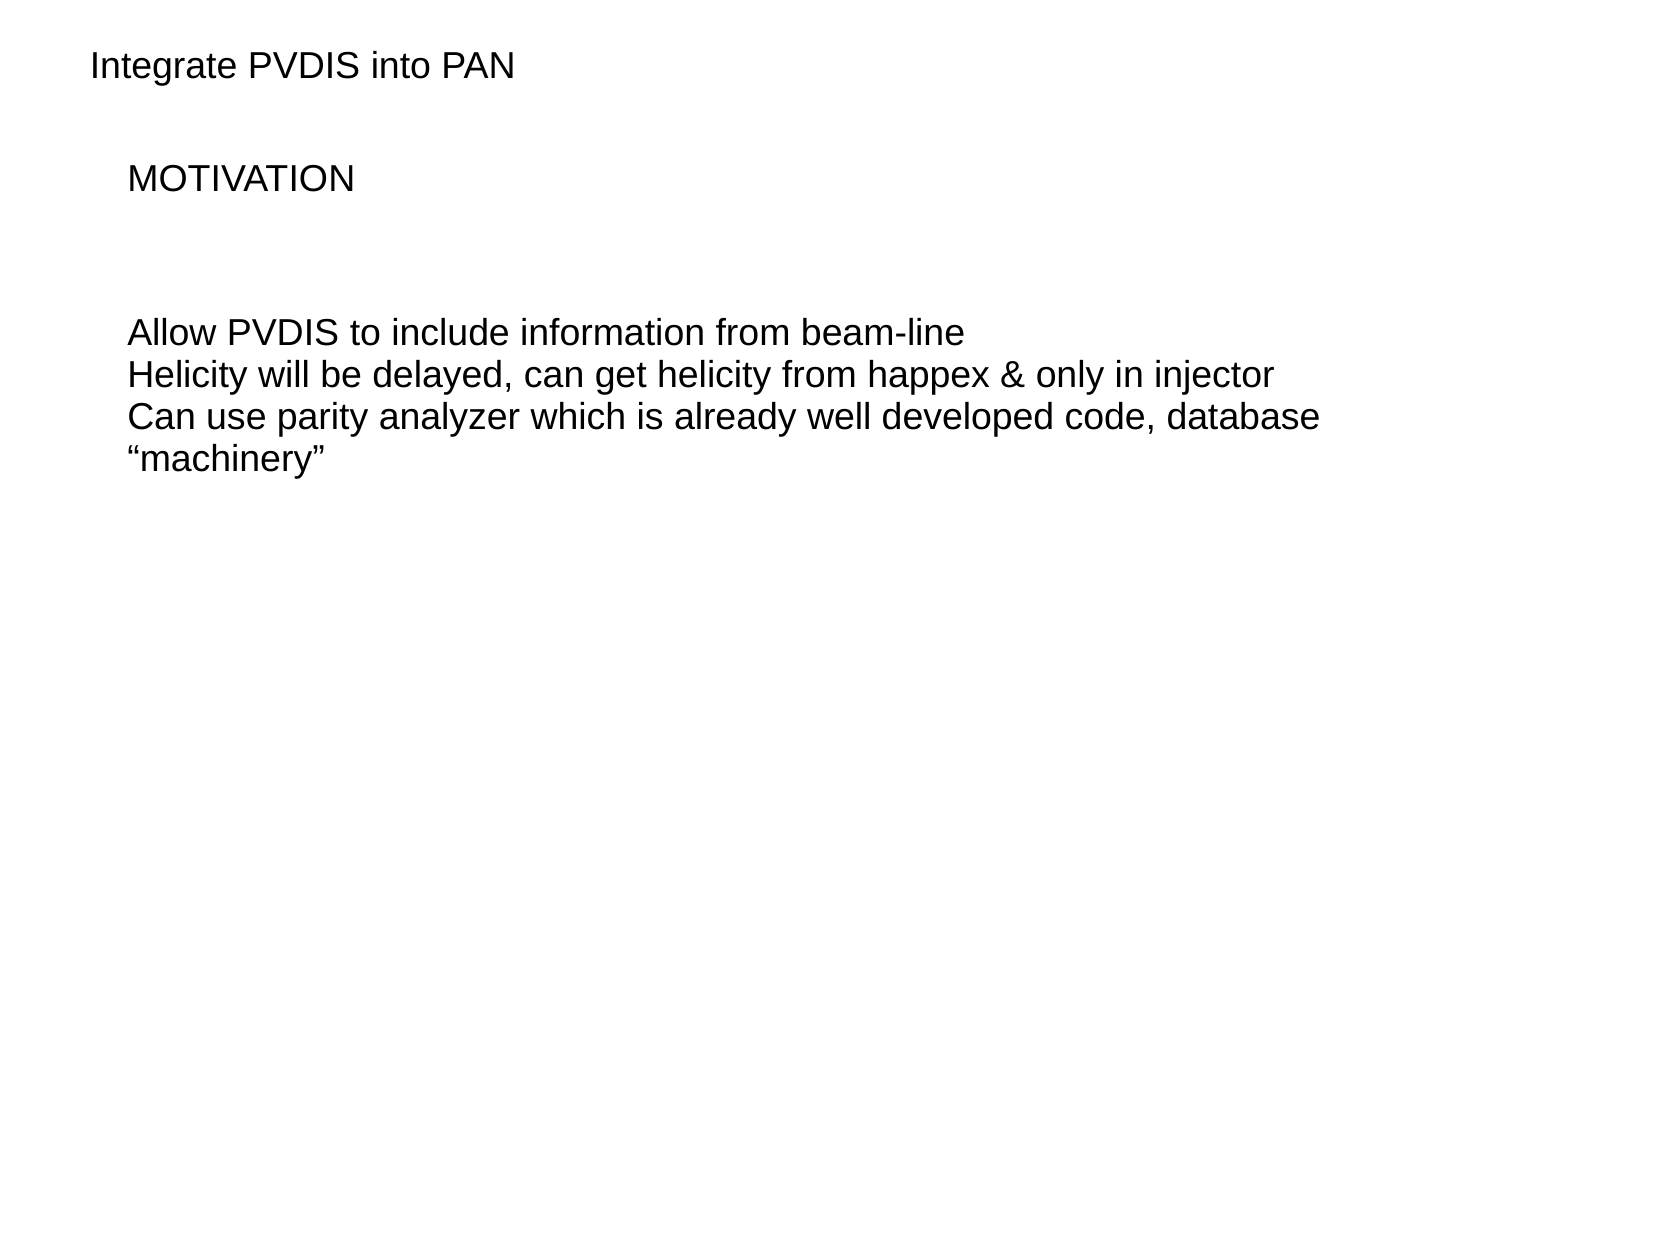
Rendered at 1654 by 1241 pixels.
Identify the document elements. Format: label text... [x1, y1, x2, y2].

text_box Integrate PVDIS into PAN [75, 37, 1163, 95]
text_box Allow PVDIS to include information from beam-line Helicity will be delayed, can get helicity from happex & only in injector Can use parity analyzer which is already well developed code, database “machinery” [112, 262, 1388, 614]
text_box MOTIVATION [112, 150, 1201, 207]
